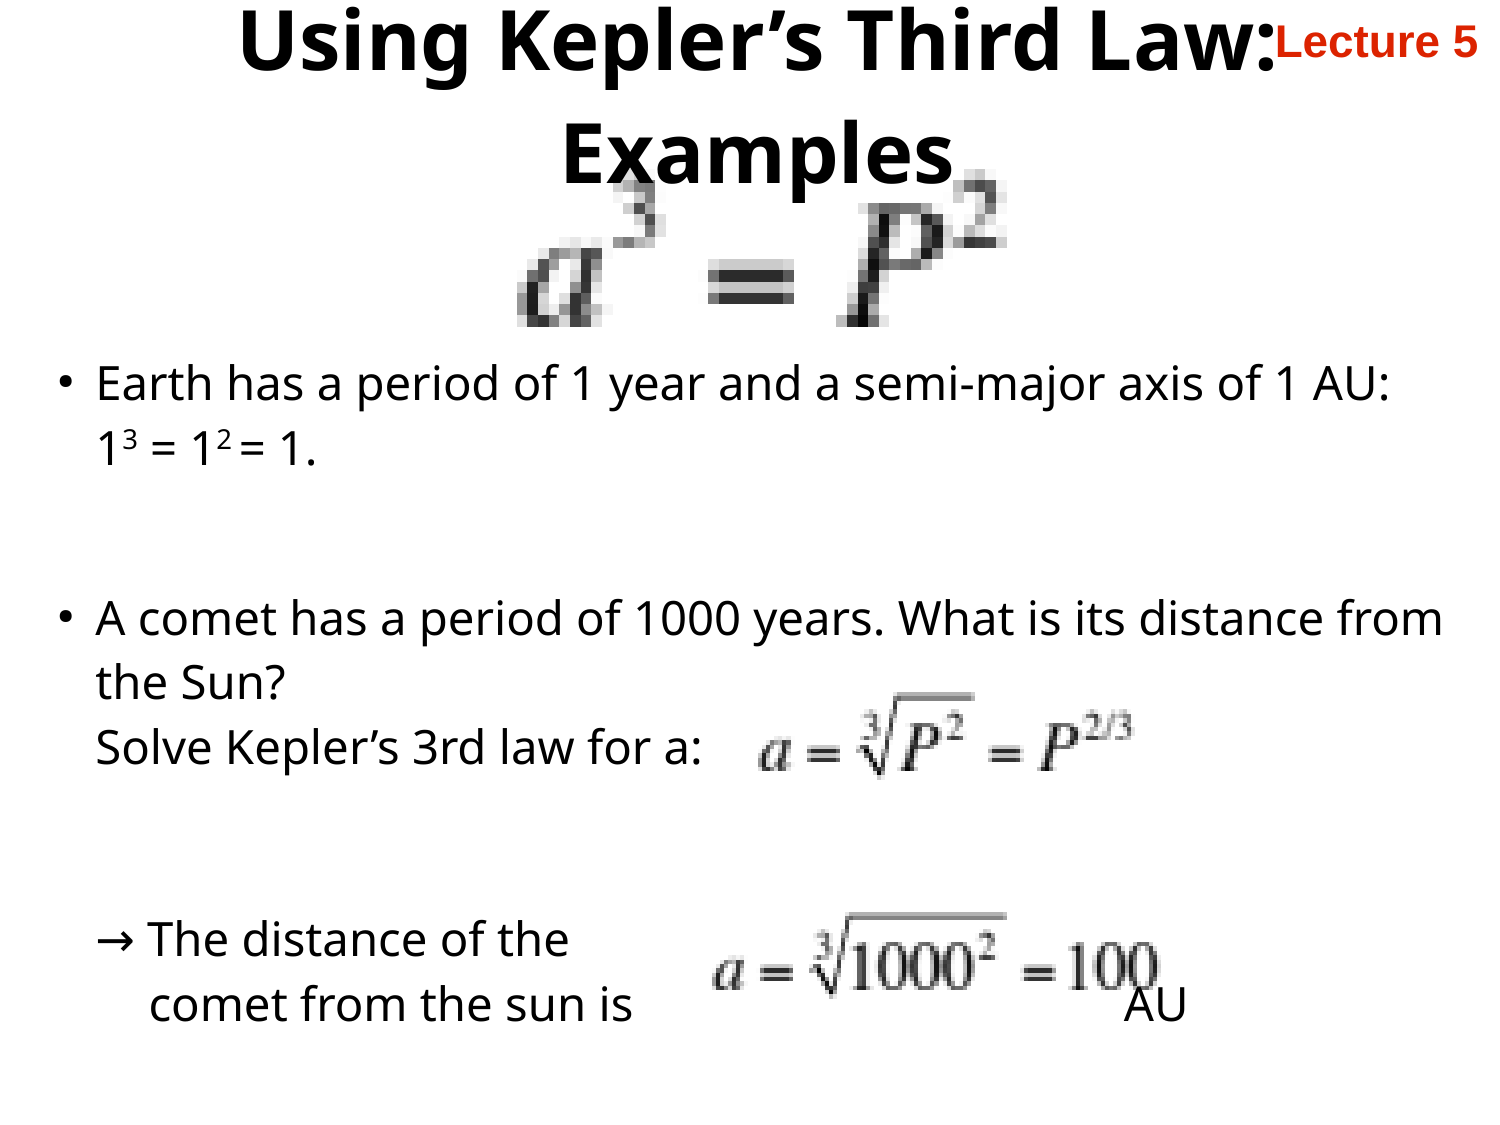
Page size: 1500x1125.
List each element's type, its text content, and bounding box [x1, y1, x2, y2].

title Using Kepler’s Third Law: Examples [45, 27, 1471, 163]
list Earth has a period of 1 year and a semi-major axis of 1 AU: 13 = 12 = 1. A comet has a period of 1000 years. What is its distance from the Sun? Solve Kepler’s 3rd law for a: → The distance of the comet from the sun is AU [45, 179, 1471, 1036]
text_box Lecture 5 [1260, 8, 1500, 76]
picture [750, 680, 1136, 781]
picture [496, 136, 1019, 351]
picture [704, 899, 1170, 1000]
